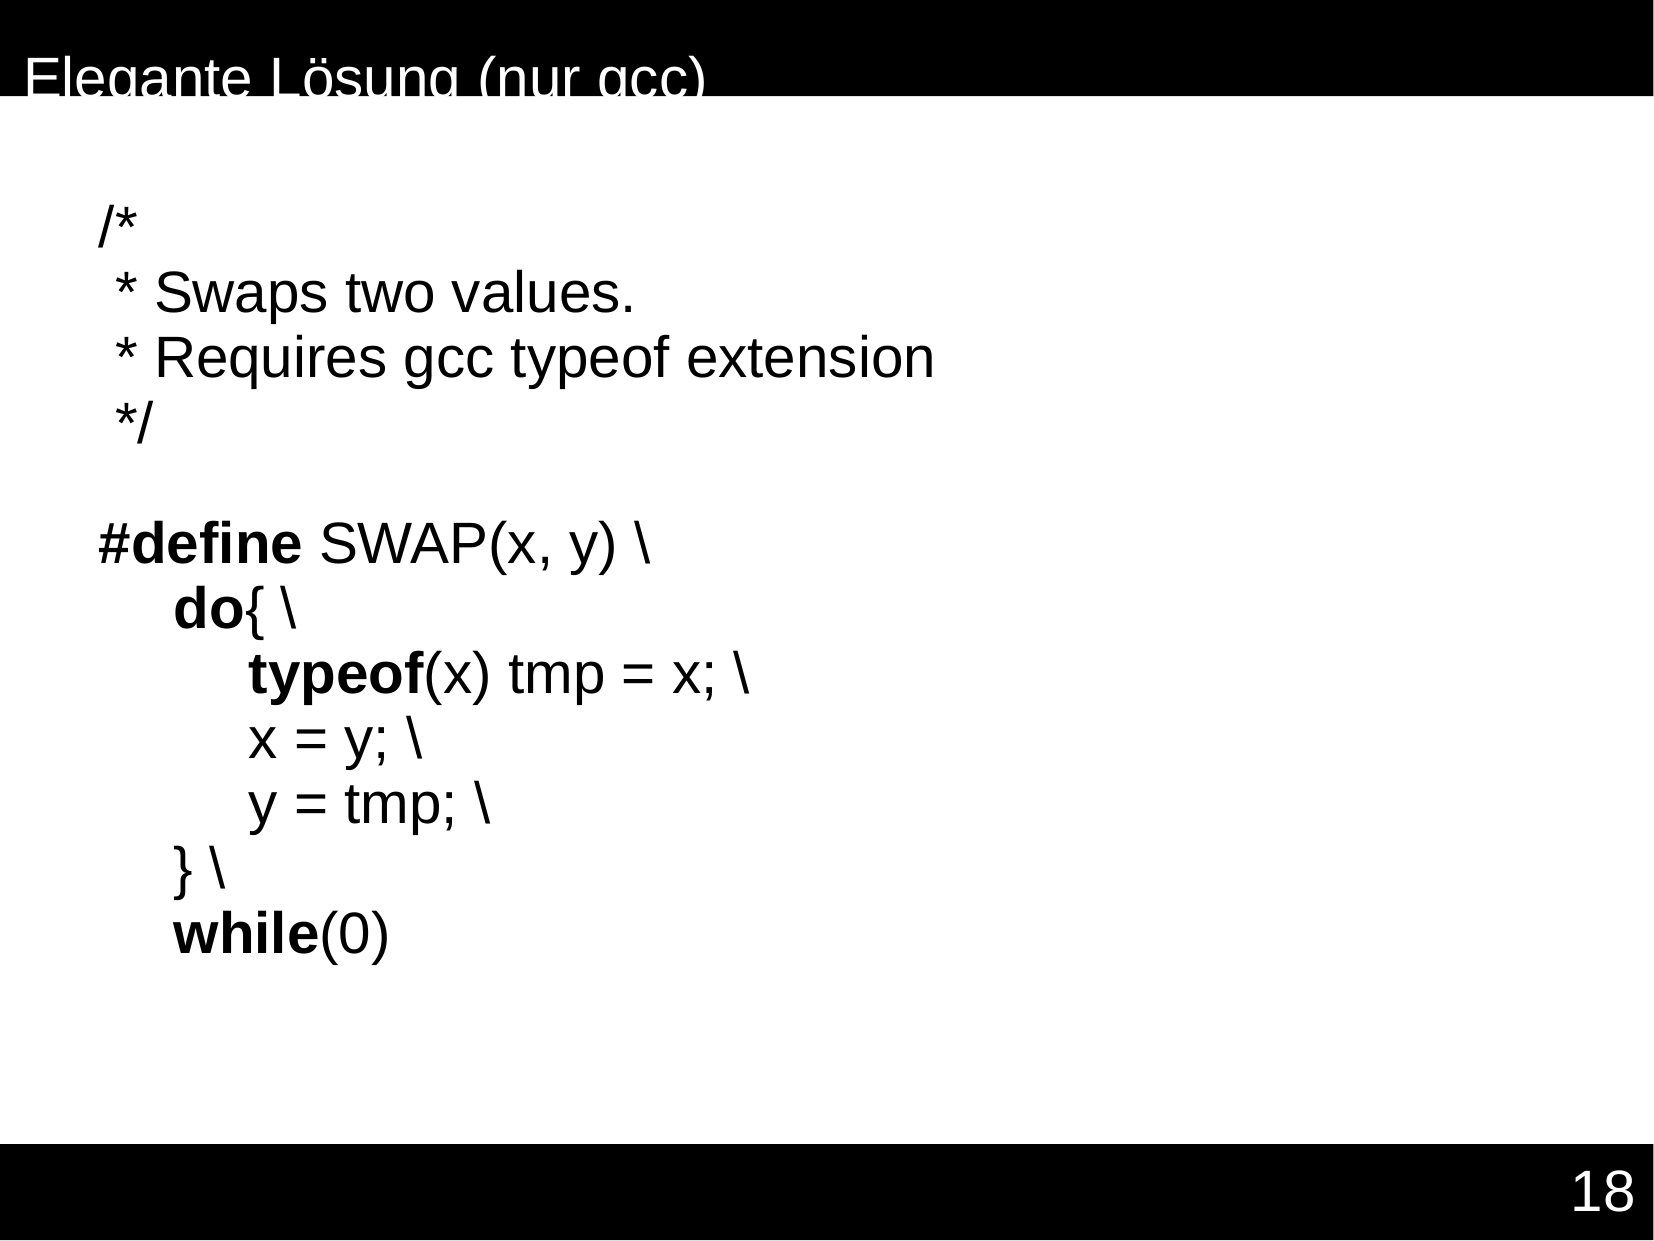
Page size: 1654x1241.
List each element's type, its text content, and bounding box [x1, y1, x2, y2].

text_box /* * Swaps two values. * Requires gcc typeof extension */ #define SWAP(x, y) \ do{ \ typeof(x) tmp = x; \ x = y; \ y = tmp; \ } \ while(0) [84, 187, 1654, 1208]
text_box Elegante Lösung (nur gcc) [8, 6, 766, 94]
